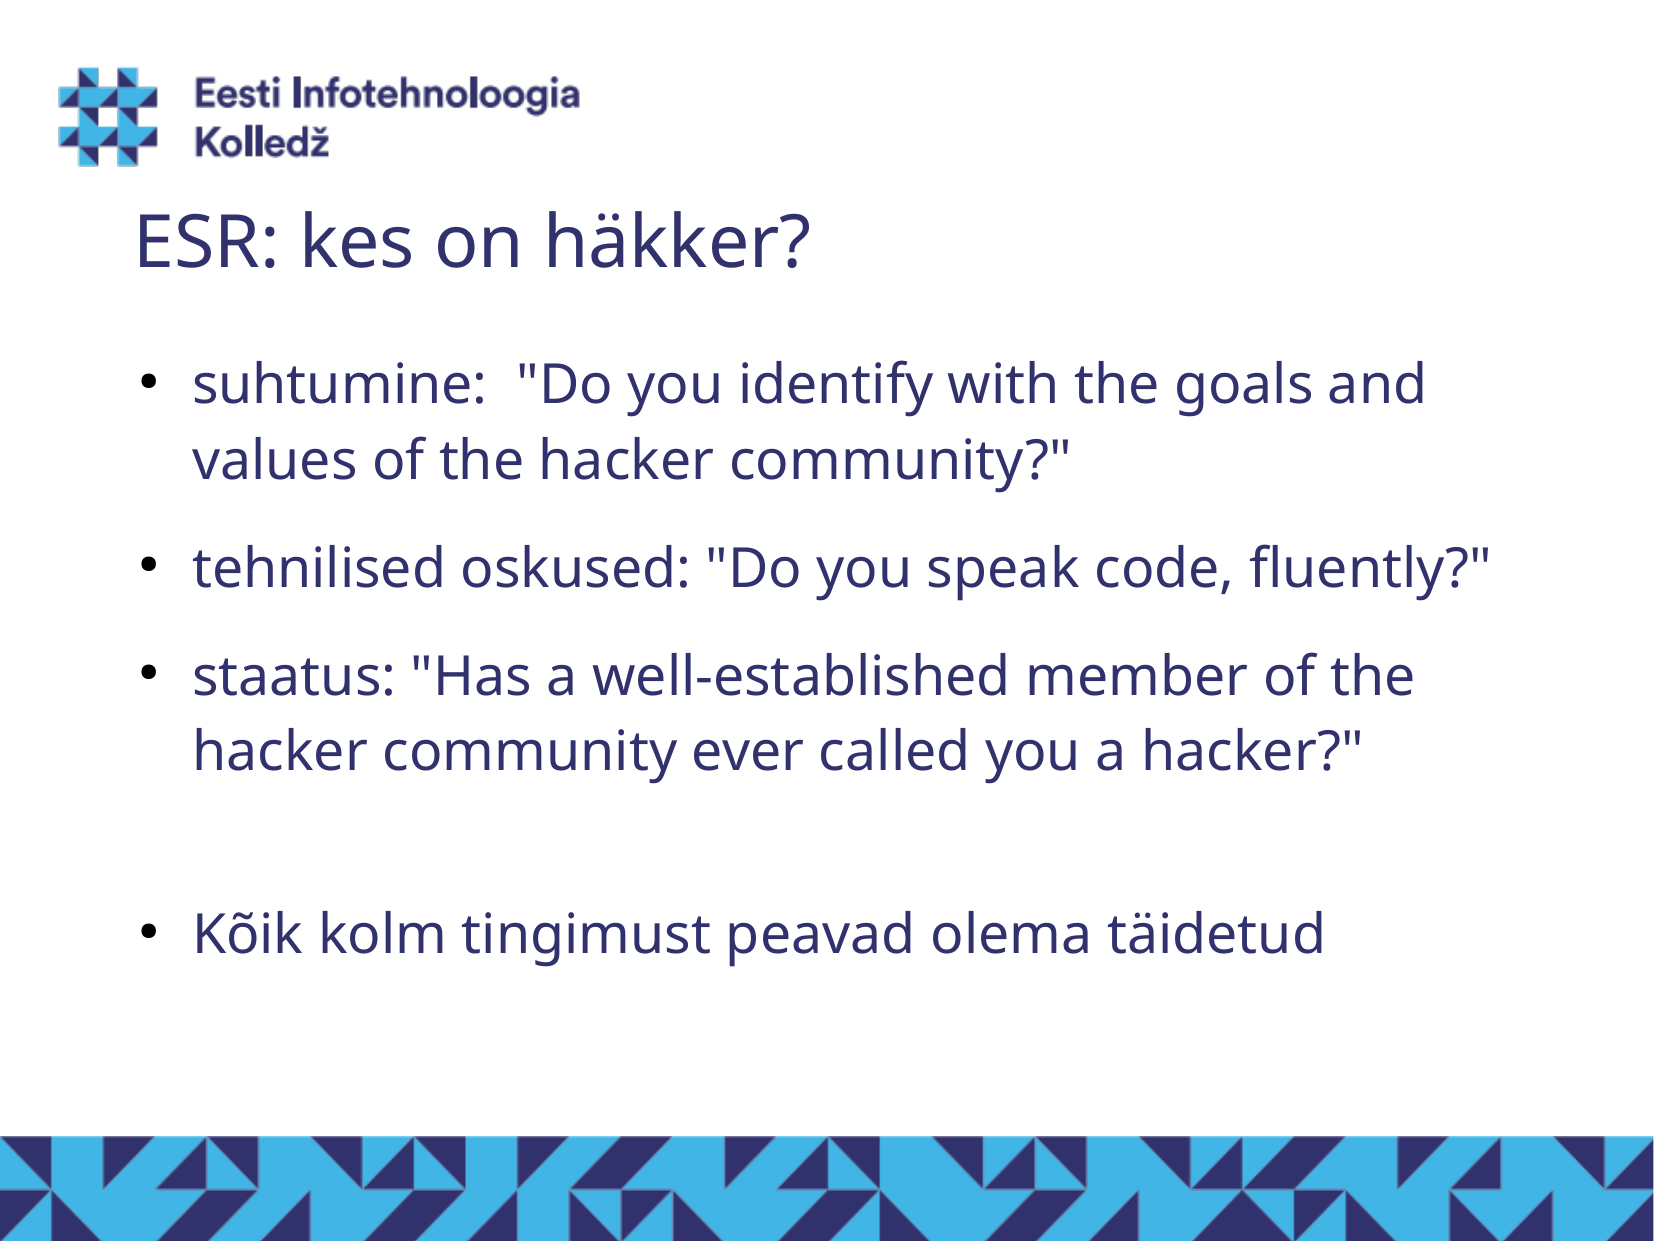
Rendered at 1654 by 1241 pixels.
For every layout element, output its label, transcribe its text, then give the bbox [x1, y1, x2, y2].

list suhtumine: "Do you identify with the goals and values of the hacker community?" tehnilised oskused: "Do you speak code, fluently?" staatus: "Has a well-established member of the hacker community ever called you a hacker?" Kõik kolm tingimust peavad olema täidetud [121, 344, 1532, 1110]
title ESR: kes on häkker? [133, 152, 1270, 325]
